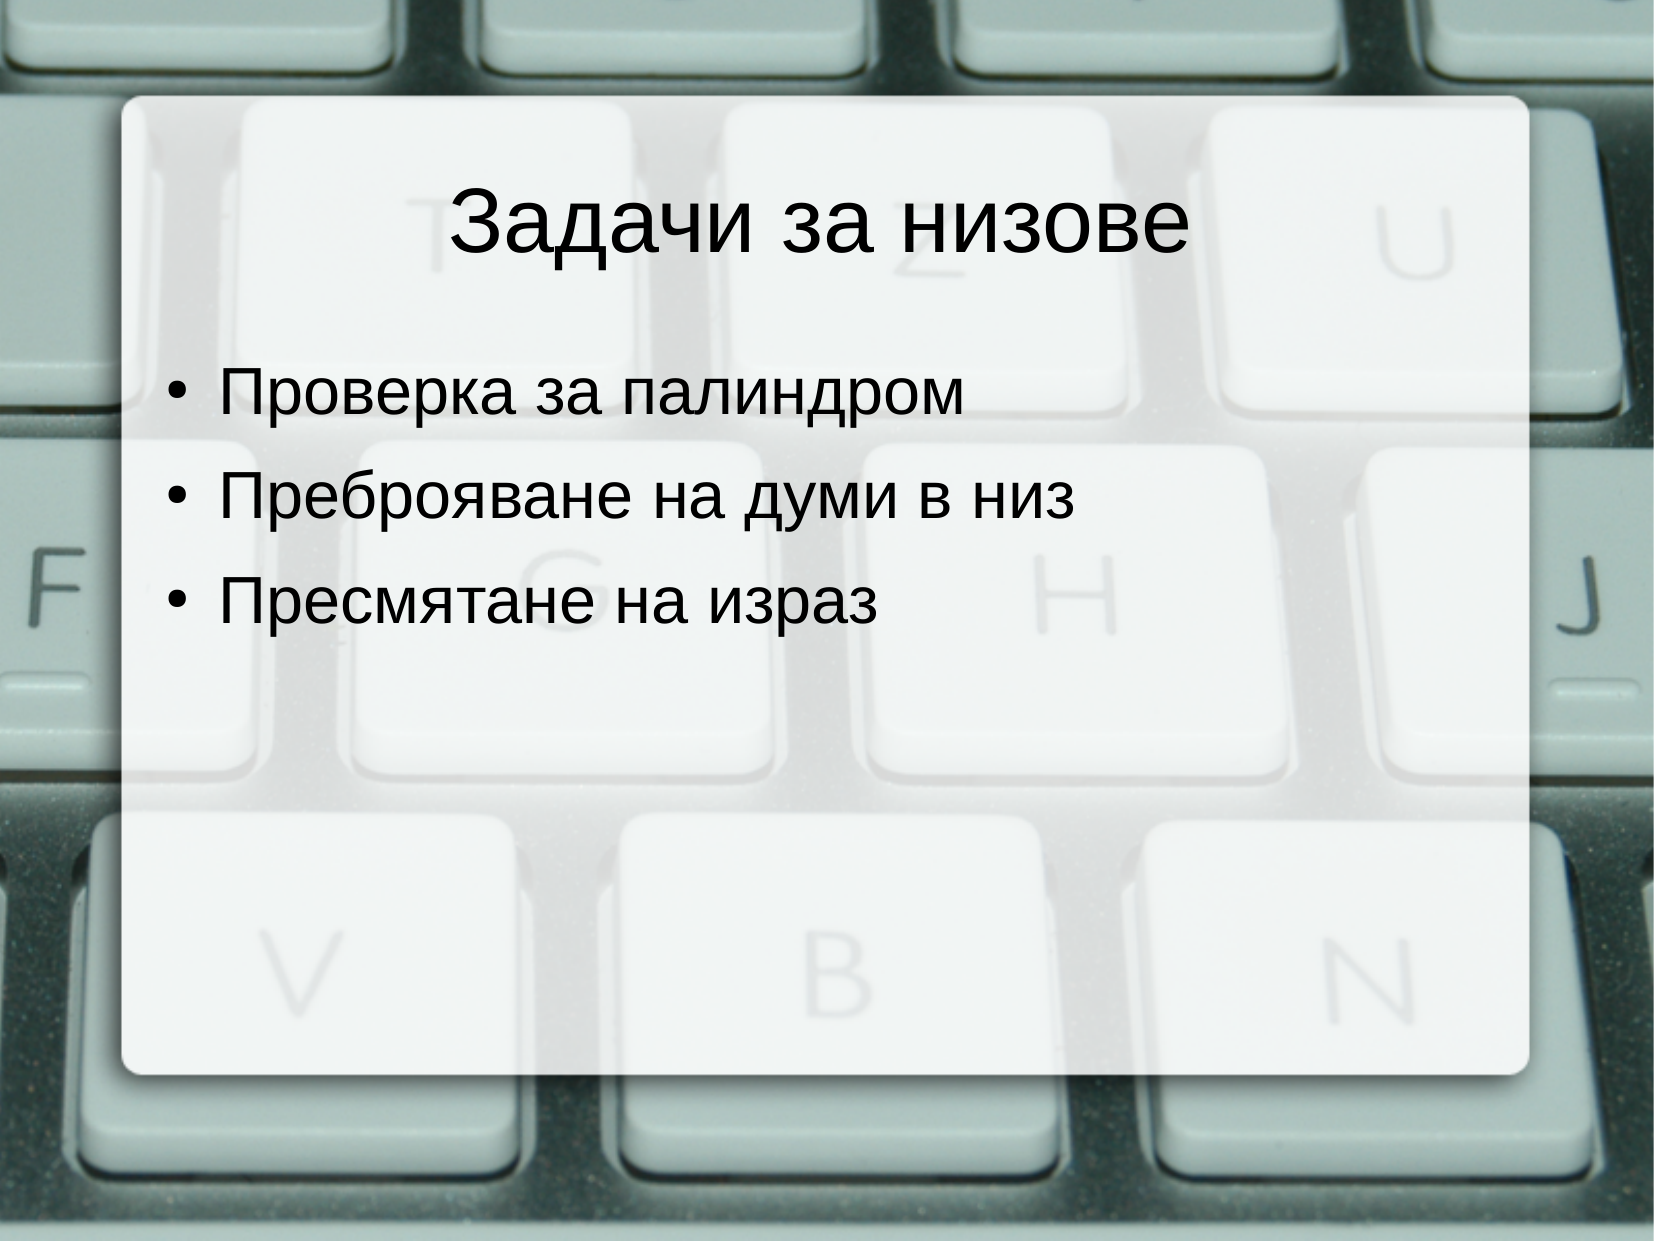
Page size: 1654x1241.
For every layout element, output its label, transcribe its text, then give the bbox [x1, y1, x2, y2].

list Проверка за палиндром Преброяване на думи в низ Пресмятане на израз [147, 354, 1506, 1074]
title Задачи за низове [135, 117, 1506, 325]
picture [0, 0, 1654, 1241]
